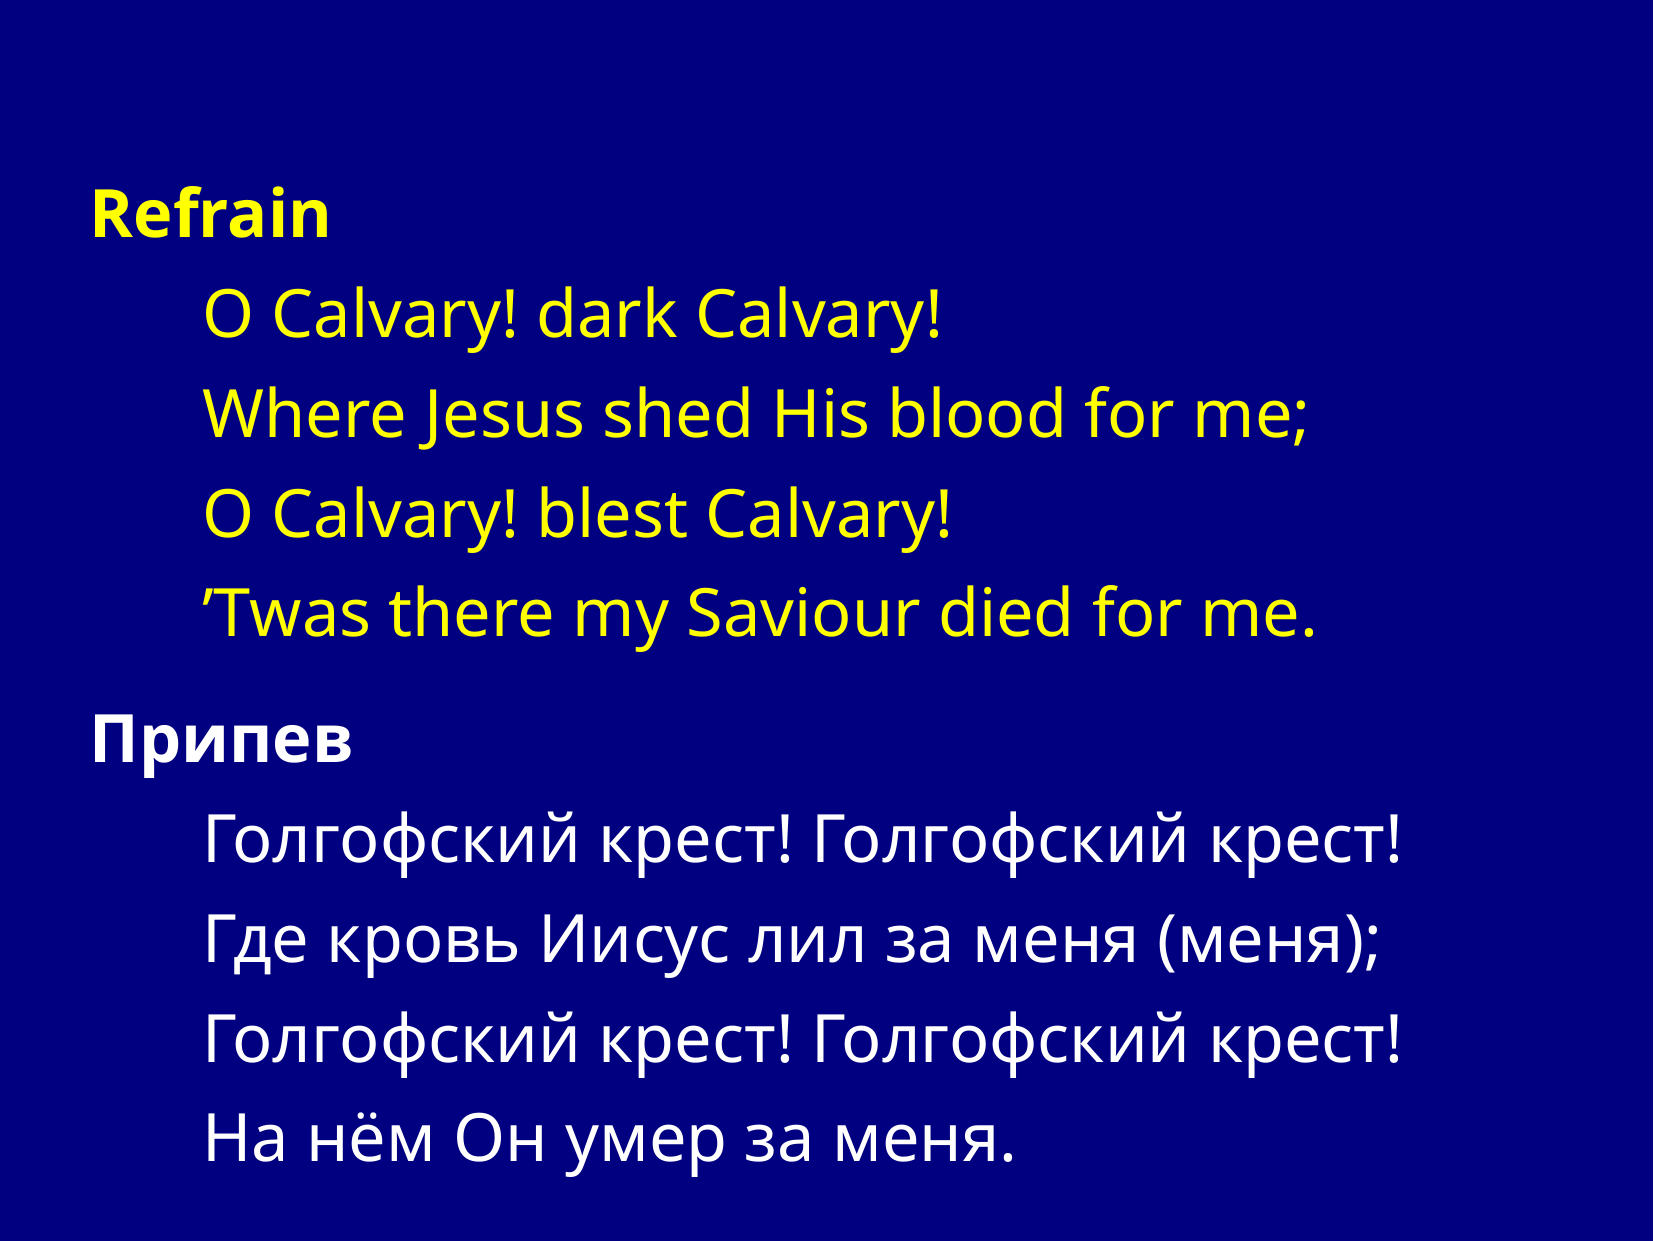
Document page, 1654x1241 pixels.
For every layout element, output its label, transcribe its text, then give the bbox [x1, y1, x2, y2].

text_box Припев Голгофский крест! Голгофский крест! Где кровь Иисус лил за меня (меня); Голгофский крест! Голгофский крест! На нём Он умер за меня. [75, 675, 1576, 1163]
text_box Refrain O Calvary! dark Calvary! Where Jesus shed His blood for me; O Calvary! blest Calvary! ’Twas there my Saviour died for me. [75, 150, 1576, 638]
